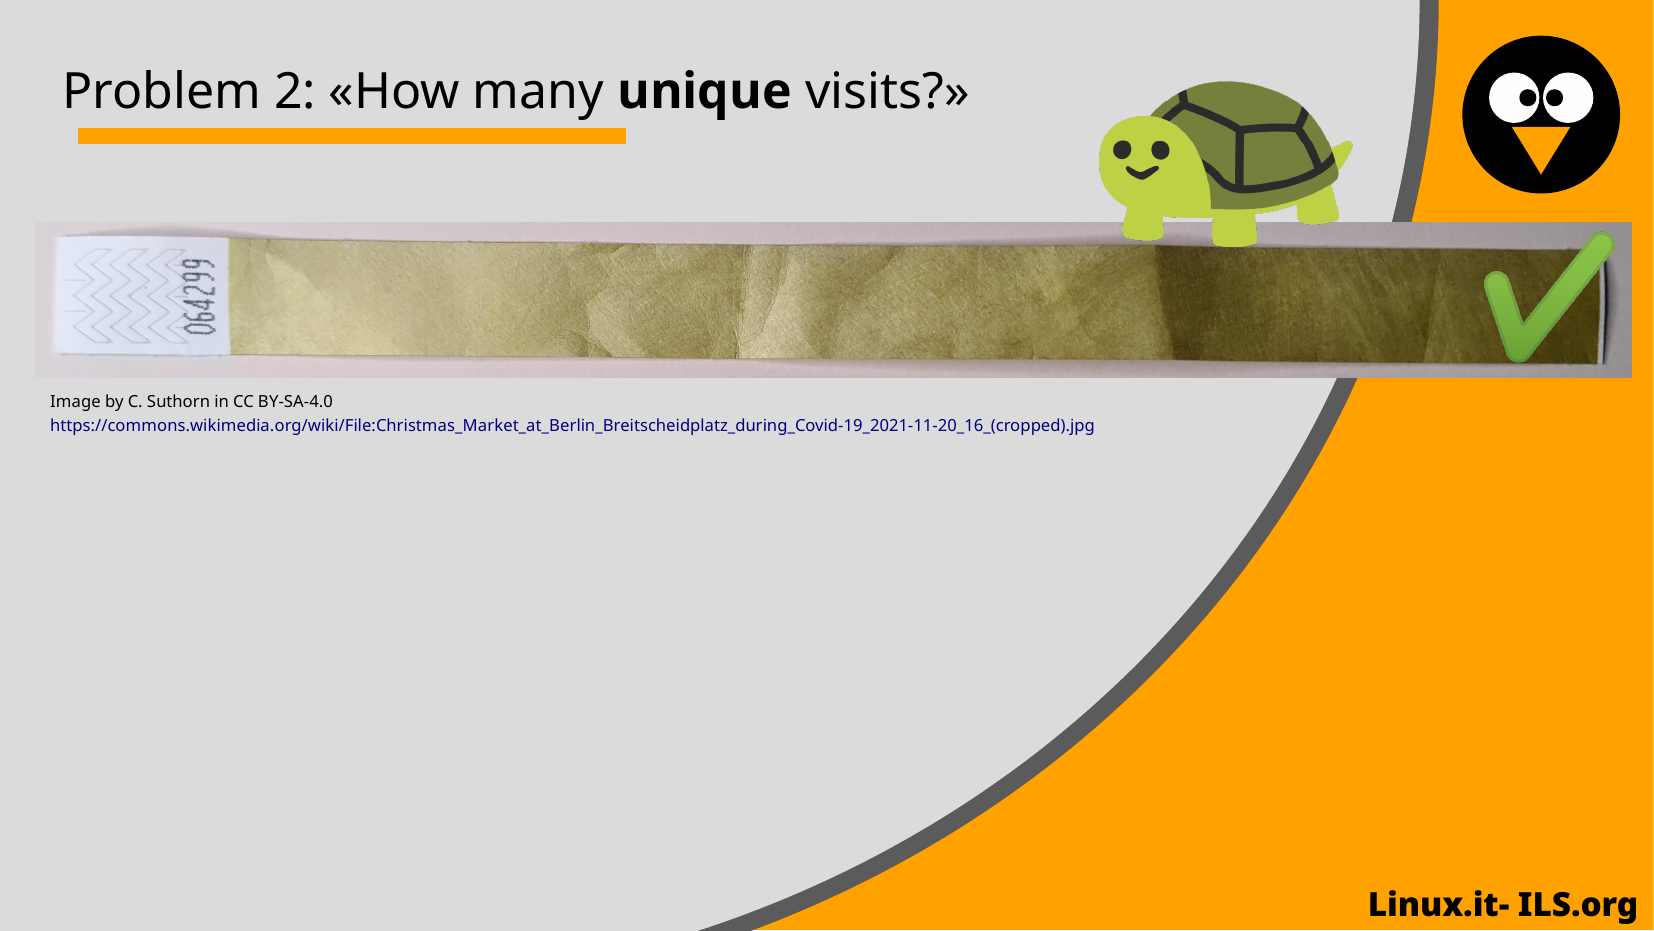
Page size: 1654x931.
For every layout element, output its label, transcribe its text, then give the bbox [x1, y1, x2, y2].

text_box Image by C. Suthorn in CC BY-SA-4.0 https://commons.wikimedia.org/wiki/File:Christmas_Market_at_Berlin_Breitscheidplatz_during_Covid-19_2021-11-20_16_(cropped).jpg [35, 382, 1619, 438]
text_box Problem 2: «How many unique visits?» [47, 47, 1098, 180]
text_box Linux.it- ILS.org [1346, 874, 1654, 927]
picture [35, 23, 1632, 378]
